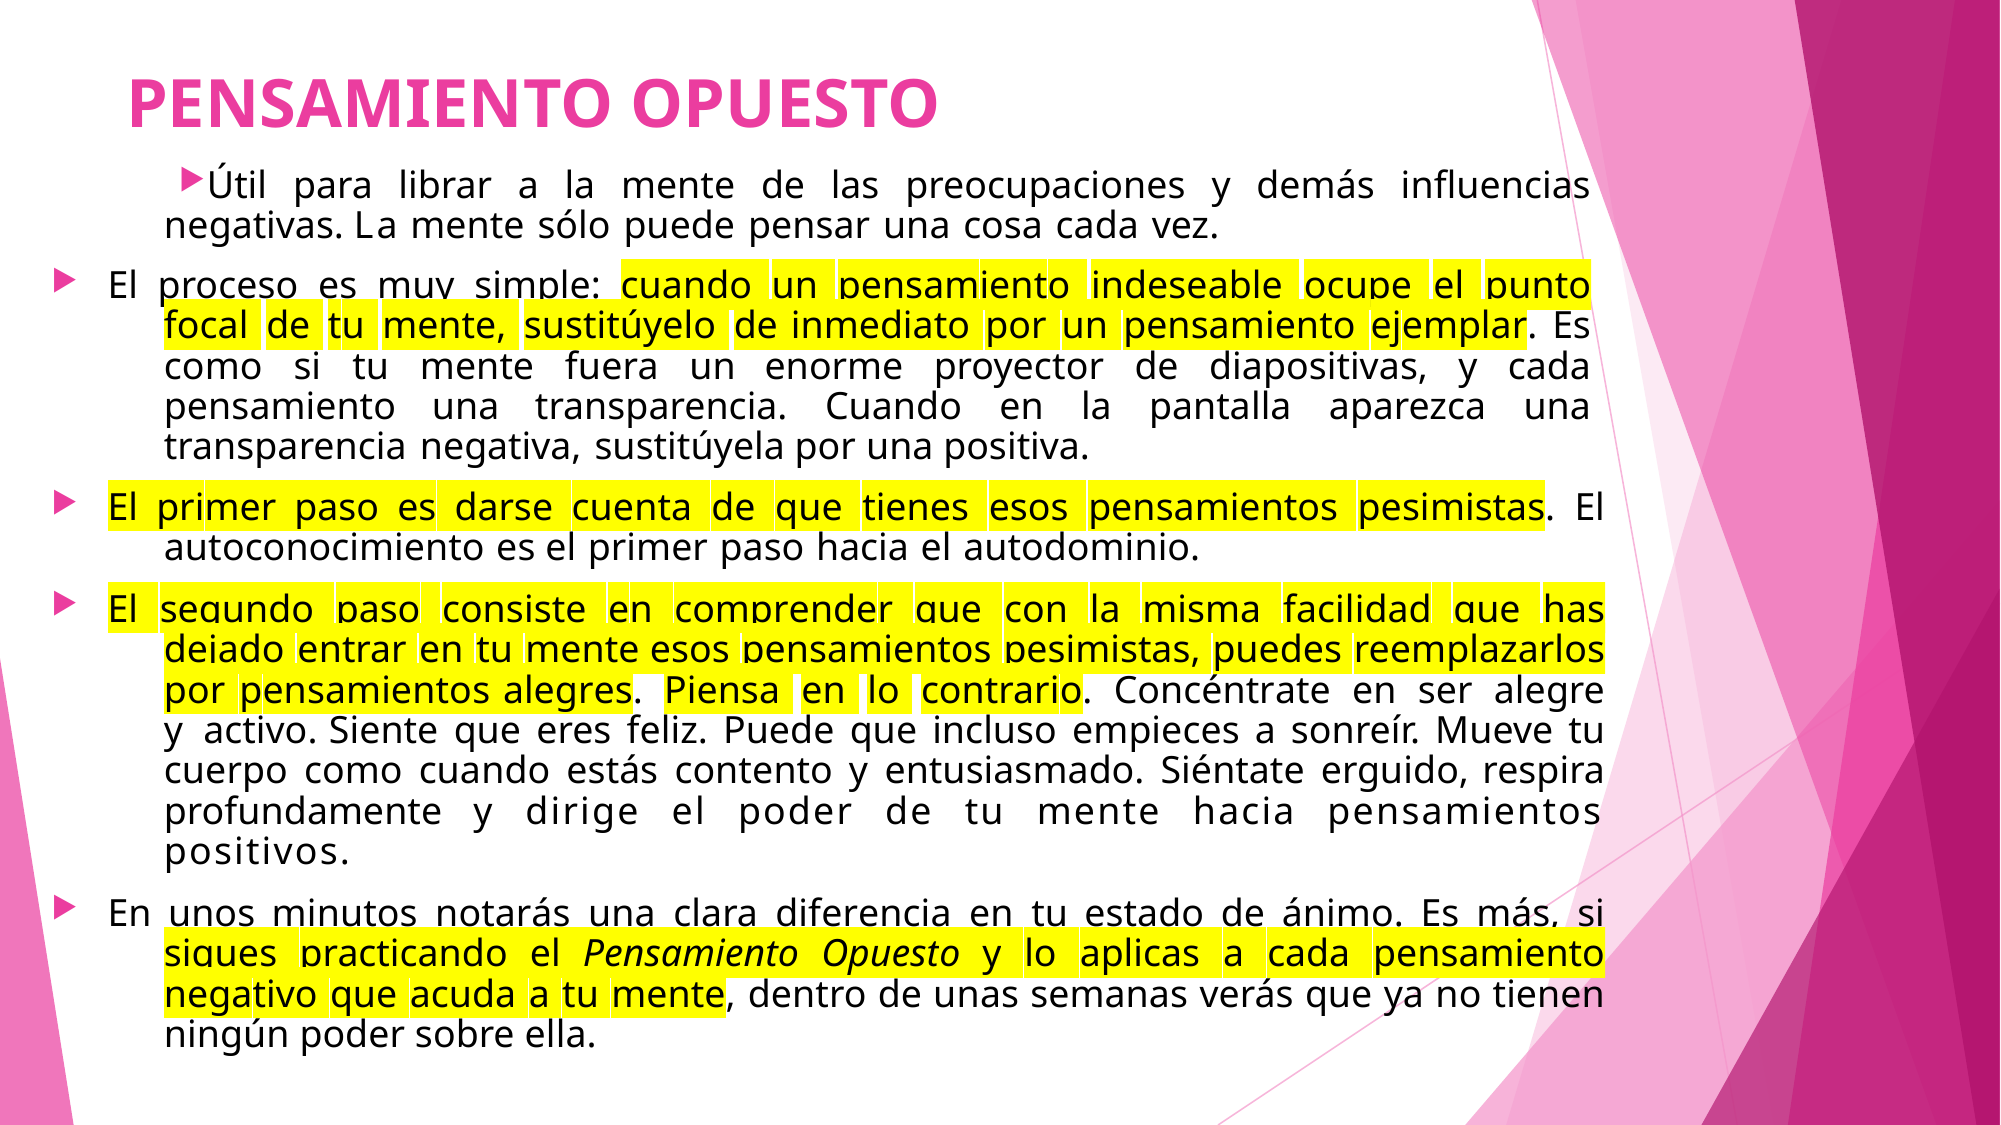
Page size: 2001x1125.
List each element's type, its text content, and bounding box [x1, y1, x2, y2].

list Útil para librar a la mente de las preocupaciones y demás influencias negativas. La mente sólo puede pensar una cosa cada vez. El proceso es muy simple: cuando un pensamiento indeseable ocupe el punto focal de tu mente, sustitúyelo de inmediato por un pensamiento ejemplar. Es como si tu mente fuera un enorme proyector de diapositivas, y cada pensamiento una transparencia. Cuando en la pantalla aparezca una transparencia negativa, sustitúyela por una positiva. El primer paso es darse cuenta de que tienes esos pensamientos pesimistas. El autoconocimiento es el primer paso hacia el autodominio. El segundo paso consiste en comprender que con la misma facilidad que has dejado entrar en tu mente esos pensamientos pesimistas, puedes reemplazarlos por pensamientos alegres. Piensa en lo contrario. Concéntrate en ser alegre y activo. Siente que eres feliz. Puede que incluso empieces a sonreír. Mueve tu cuerpo como cuando estás contento y entusiasmado. Siéntate erguido, respira profundamente y dirige el poder de tu mente hacia pensamientos positivos. En unos minutos notarás una clara diferencia en tu estado de ánimo. Es más, si sigues practicando el Pensamiento Opuesto y lo aplicas a cada pensamiento negativo que acuda a tu mente, dentro de unas semanas verás que ya no tienen ningún poder sobre ella. [36, 158, 1621, 1111]
title PENSAMIENTO OPUESTO [111, 52, 1522, 158]
